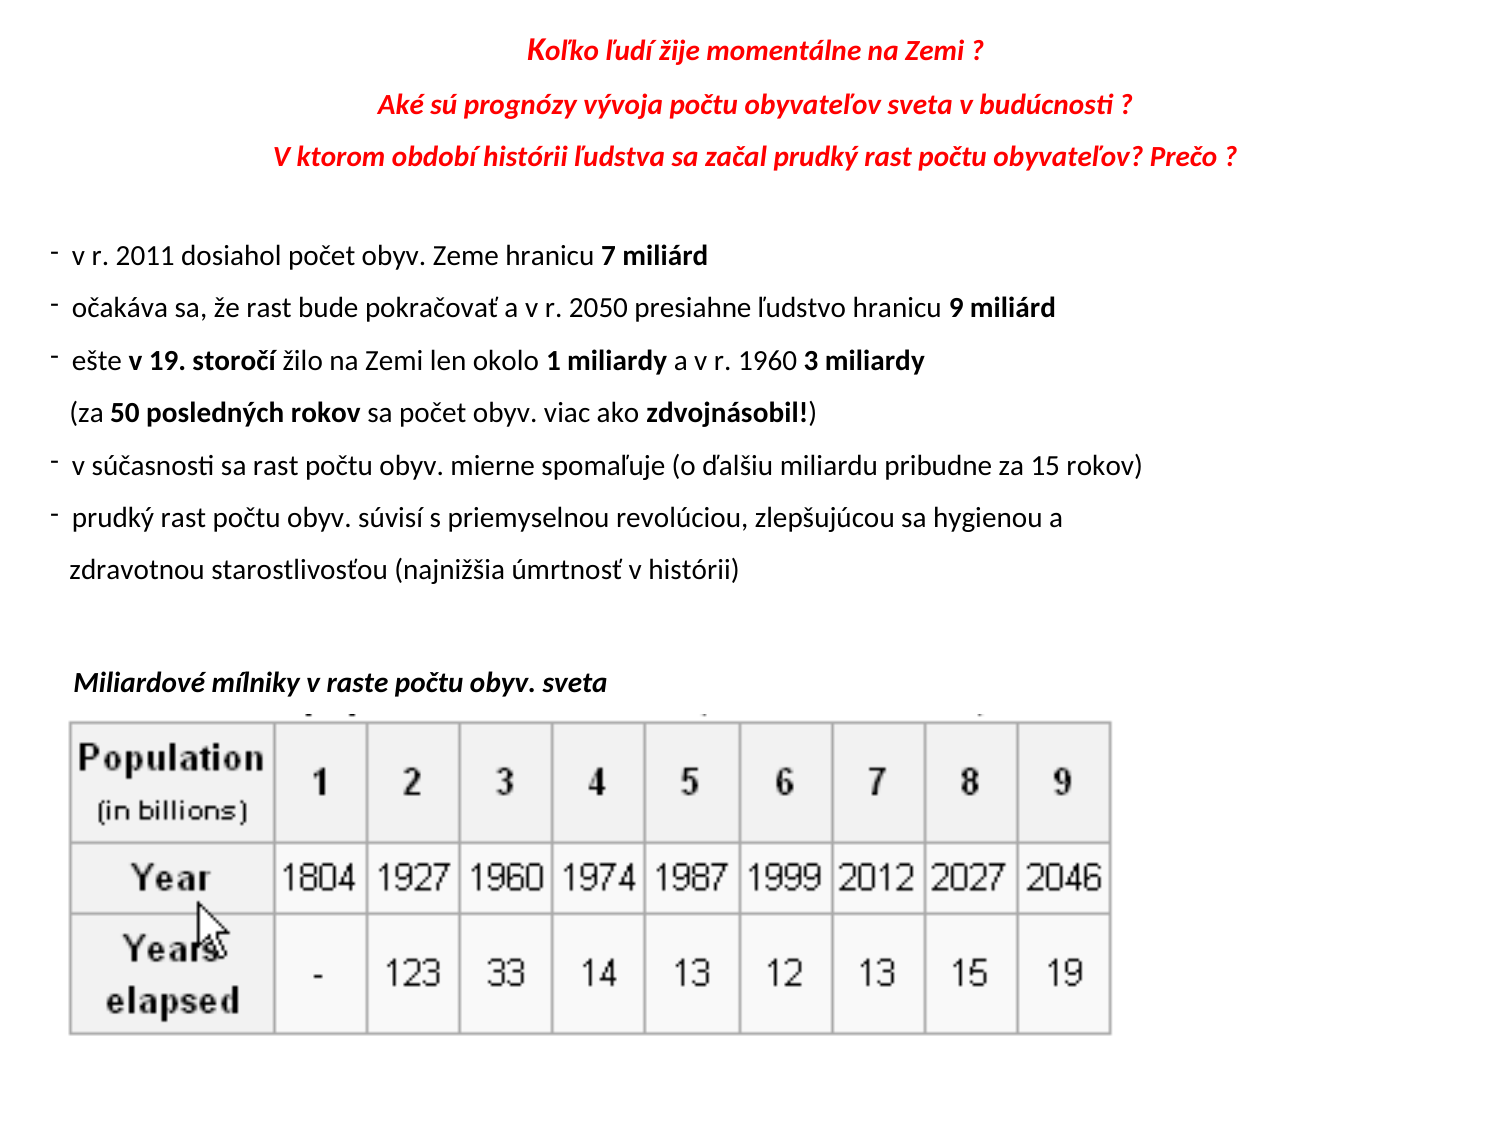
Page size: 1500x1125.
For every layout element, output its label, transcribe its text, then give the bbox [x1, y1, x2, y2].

text_box Koľko ľudí žije momentálne na Zemi ? Aké sú prognózy vývoja počtu obyvateľov sveta v budúcnosti ? V ktorom období histórii ľudstva sa začal prudký rast počtu obyvateľov? Prečo ? [11, 0, 1500, 181]
text_box Miliardové mílniky v raste počtu obyv. sveta [58, 655, 1102, 707]
picture [59, 714, 1126, 1055]
text_box v r. 2011 dosiahol počet obyv. Zeme hranicu 7 miliárd očakáva sa, že rast bude pokračovať a v r. 2050 presiahne ľudstvo hranicu 9 miliárd ešte v 19. storočí žilo na Zemi len okolo 1 miliardy a v r. 1960 3 miliardy (za 50 posledných rokov sa počet obyv. viac ako zdvojnásobil!) v súčasnosti sa rast počtu obyv. mierne spomaľuje (o ďalšiu miliardu pribudne za 15 rokov) prudký rast počtu obyv. súvisí s priemyselnou revolúciou, zlepšujúcou sa hygienou a zdravotnou starostlivosťou (najnižšia úmrtnosť v histórii) [35, 228, 1465, 594]
